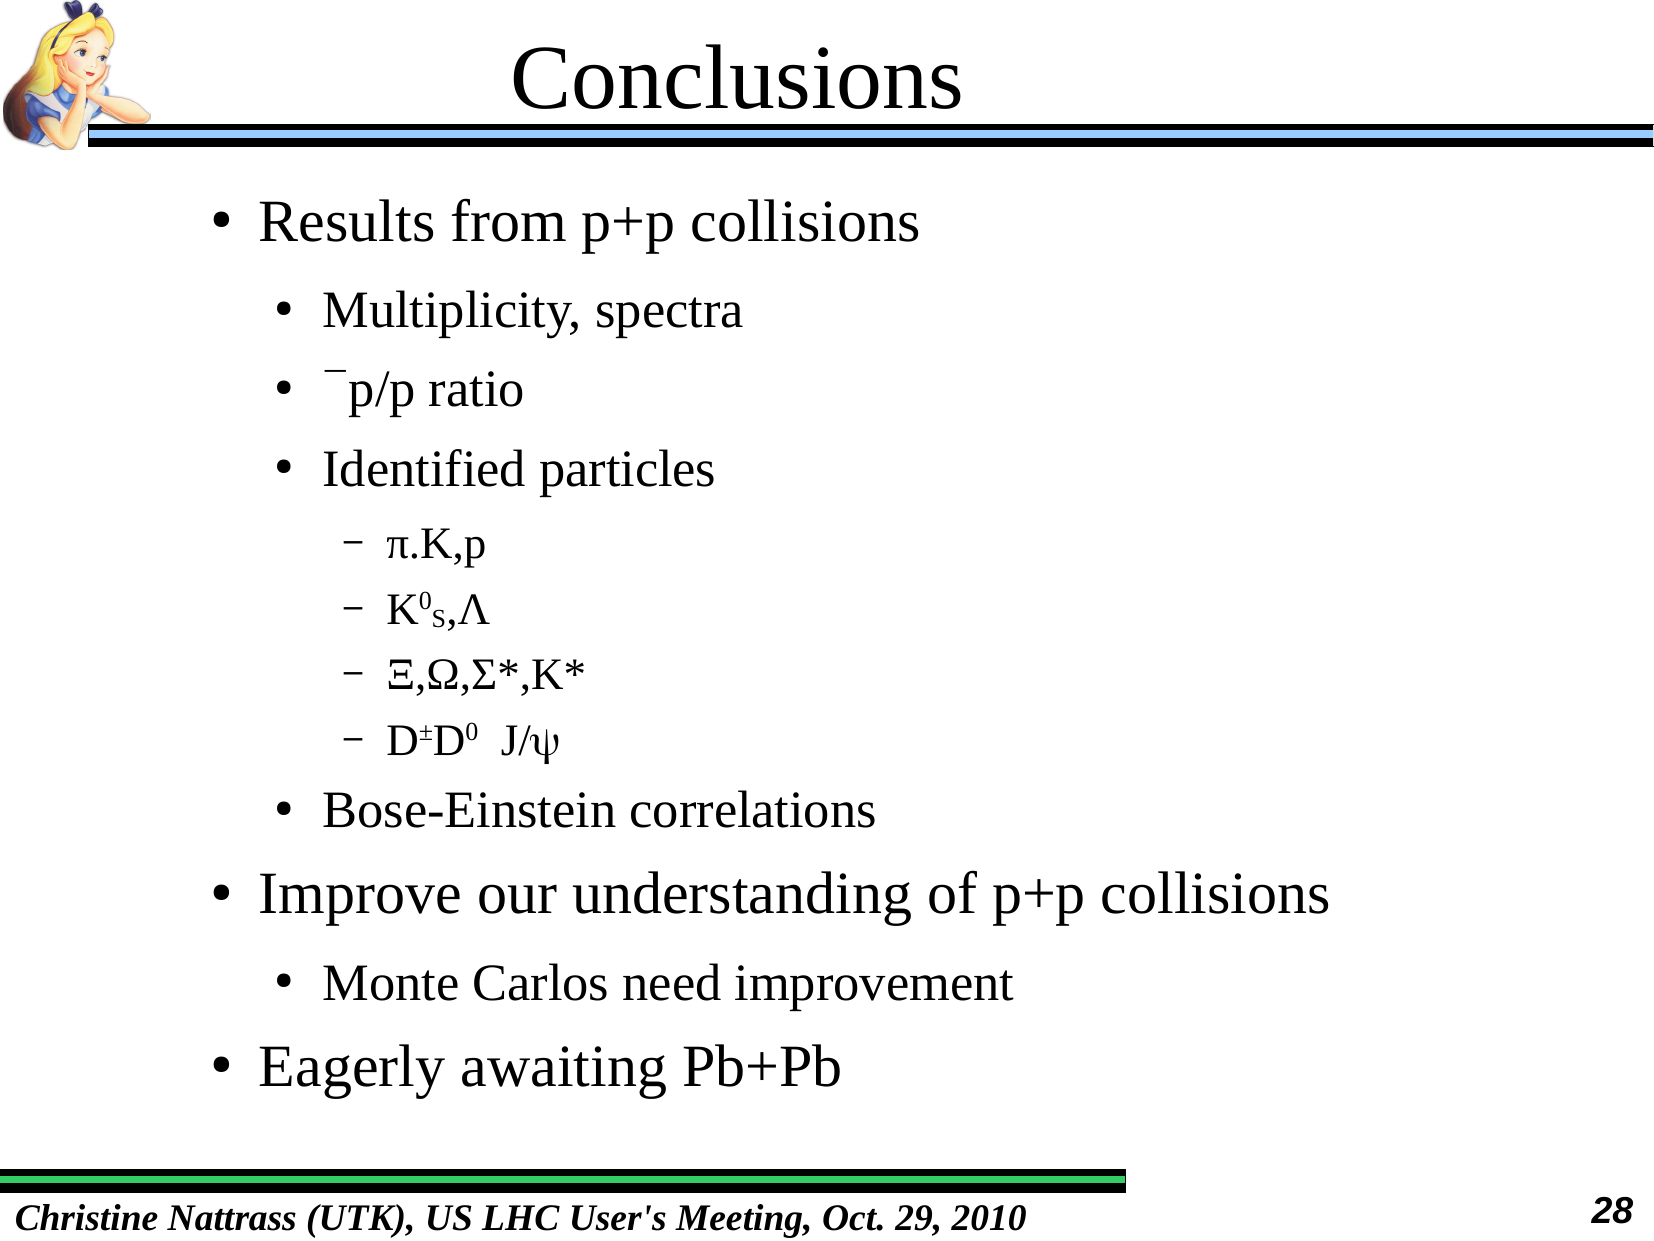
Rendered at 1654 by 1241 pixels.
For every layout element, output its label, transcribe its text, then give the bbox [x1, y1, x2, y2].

picture [3, 0, 151, 8]
list Results from p+p collisions Multiplicity, spectra p/p ratio Identified particles π.K,p K0S,Λ Ξ,Ω,Σ*,K* D±D0 J/ Bose-Einstein correlations Improve our understanding of p+p collisions Monte Carlos need improvement Eagerly awaiting Pb+Pb [194, 187, 1395, 1109]
text_box 28 [1572, 1182, 1648, 1240]
title Conclusions [0, 8, 1482, 147]
